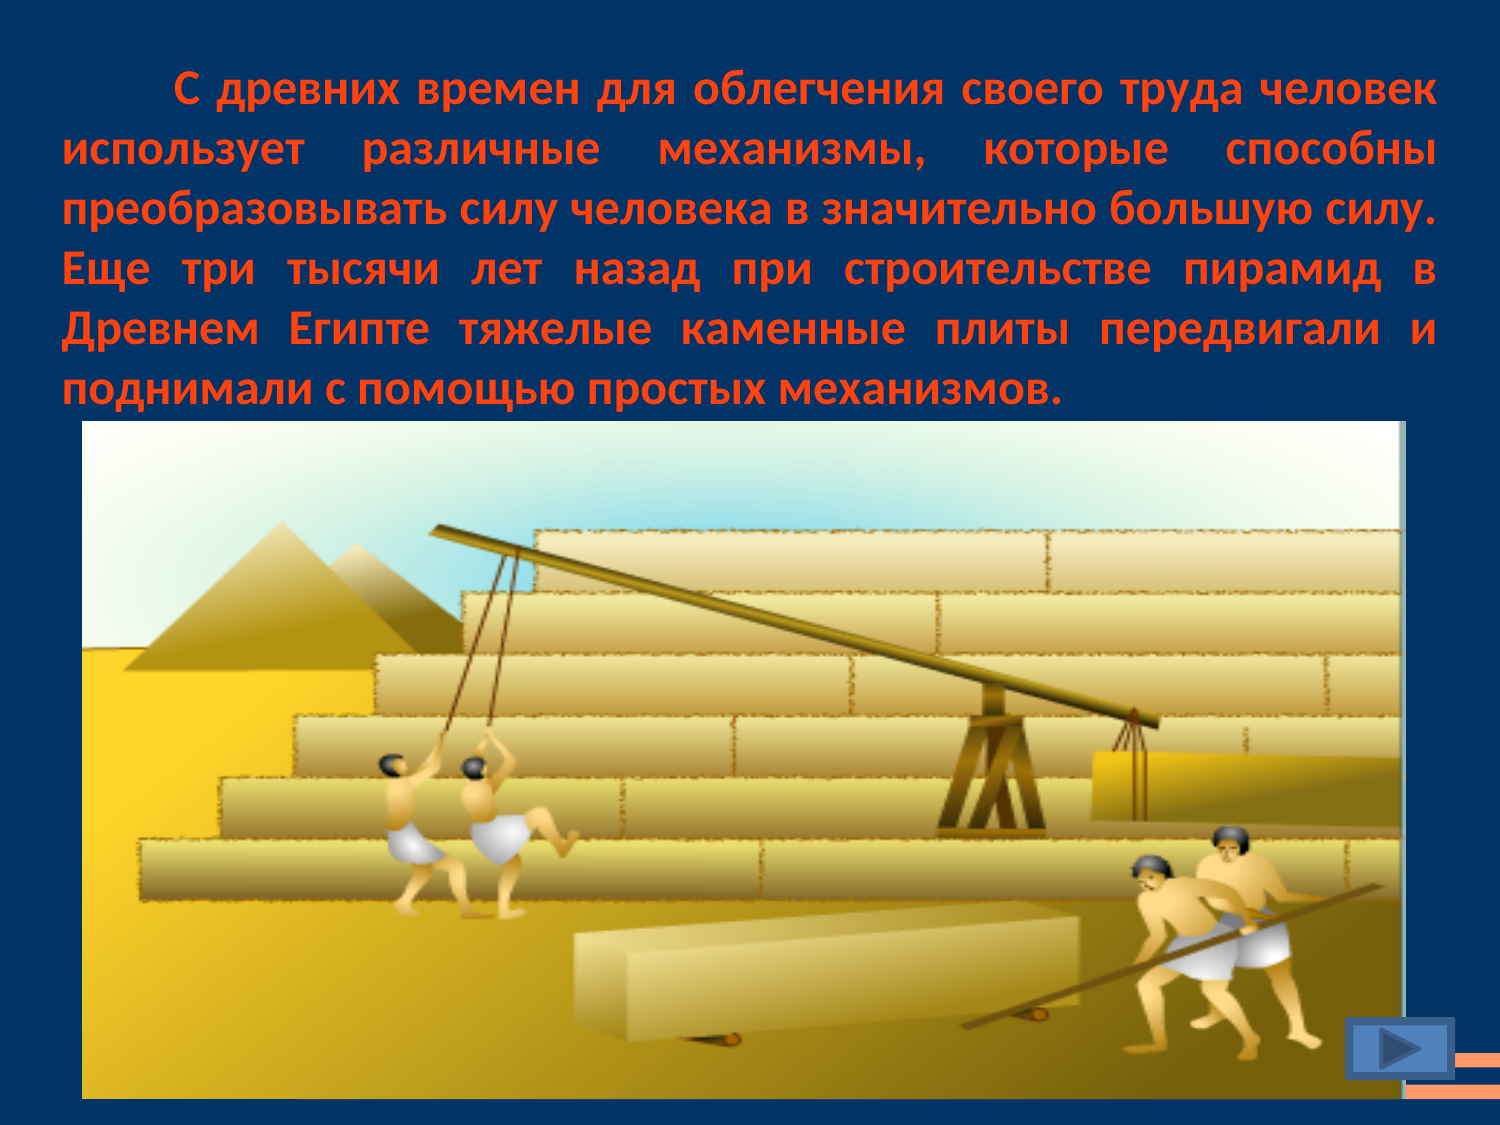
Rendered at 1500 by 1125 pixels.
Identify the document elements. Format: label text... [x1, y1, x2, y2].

picture [82, 421, 1406, 1099]
text_box [1348, 1019, 1454, 1079]
title С древних времен для облегчения своего труда человек использует различные механизмы, которые способны преобразовывать силу человека в значительно большую силу. Еще три тысячи лет назад при строительстве пирамид в Древнем Египте тяжелые каменные плиты передвигали и поднимали с помощью простых механизмов. [46, 46, 1454, 422]
